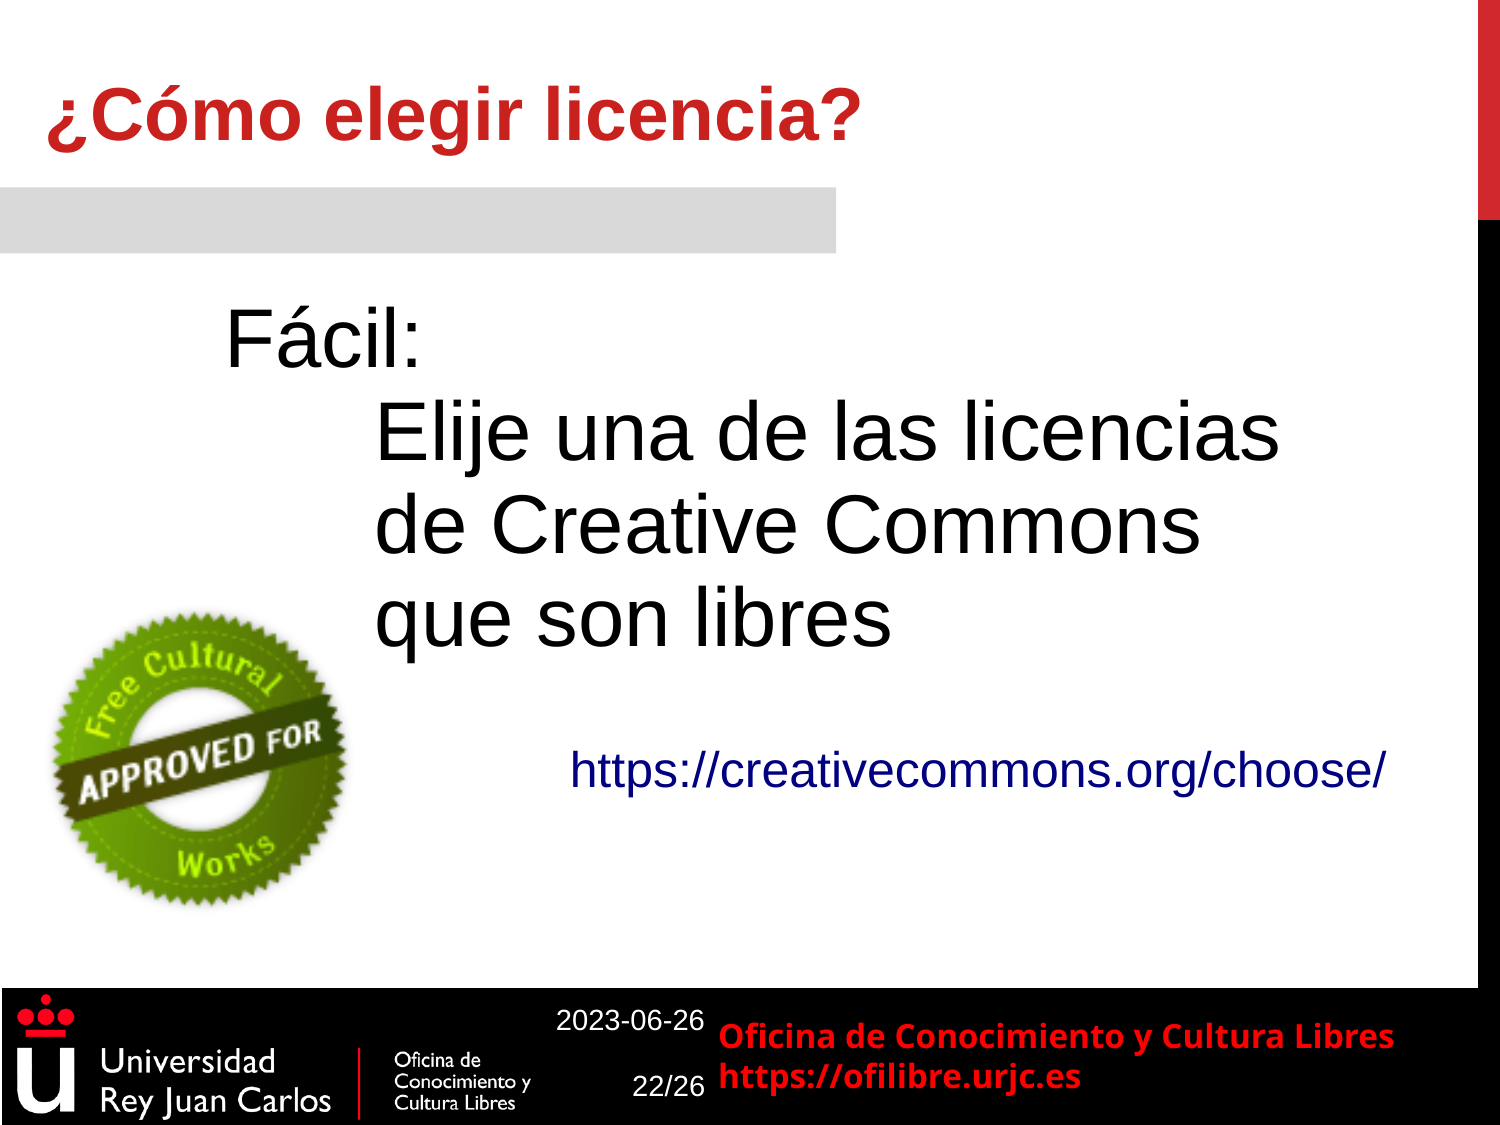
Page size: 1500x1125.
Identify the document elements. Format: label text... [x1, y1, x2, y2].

picture [17, 994, 531, 1120]
title [75, 7, 1425, 196]
text_box https://creativecommons.org/choose/ [555, 735, 1456, 848]
picture [45, 605, 355, 916]
text_box ¿Cómo elegir licencia? [30, 64, 1306, 248]
text_box Fácil: Elije una de las licencias de Creative Commons que son libres [210, 285, 1442, 672]
